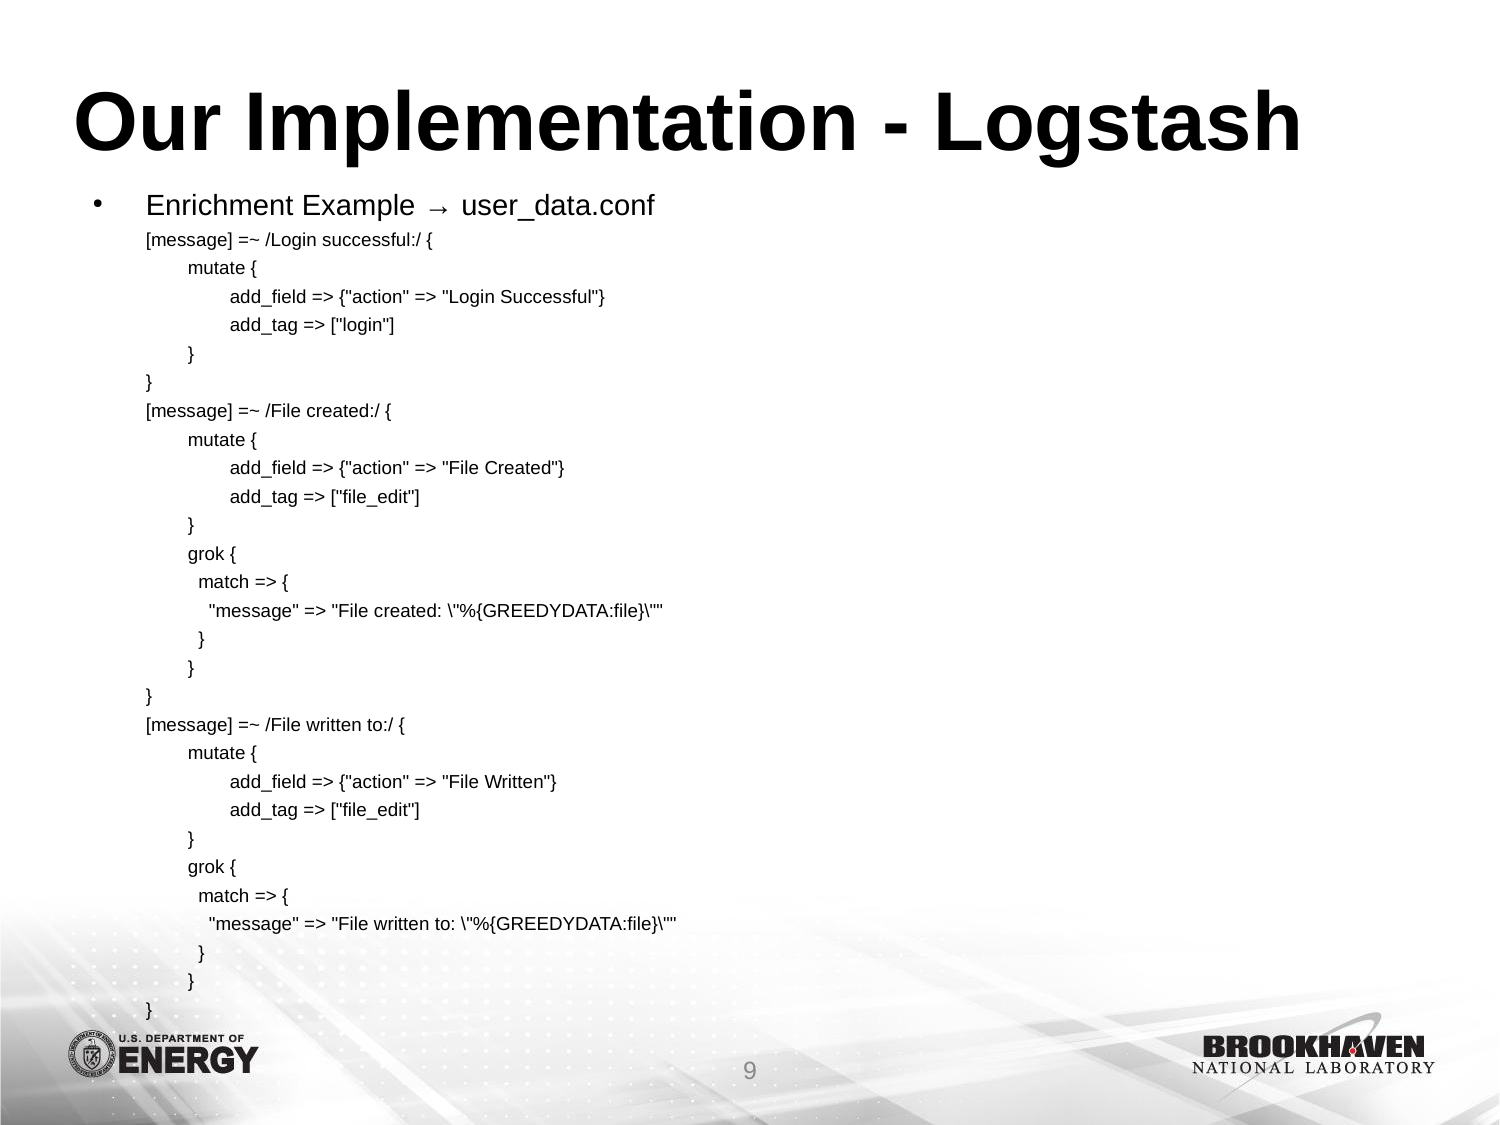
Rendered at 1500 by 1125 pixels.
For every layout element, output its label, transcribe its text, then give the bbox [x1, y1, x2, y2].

picture [0, 0, 1500, 1125]
title Our Implementation - Logstash [58, 59, 1425, 165]
slide_number <number> [581, 1039, 919, 1100]
list Enrichment Example → user_data.conf [message] =~ /Login successful:/ { mutate { add_field => {"action" => "Login Successful"} add_tag => ["login"] } } [message] =~ /File created:/ { mutate { add_field => {"action" => "File Created"} add_tag => ["file_edit"] } grok { match => { "message" => "File created: \"%{GREEDYDATA:file}\"" } } } [message] =~ /File written to:/ { mutate { add_field => {"action" => "File Written"} add_tag => ["file_edit"] } grok { match => { "message" => "File written to: \"%{GREEDYDATA:file}\"" } } } [60, 179, 1427, 1051]
